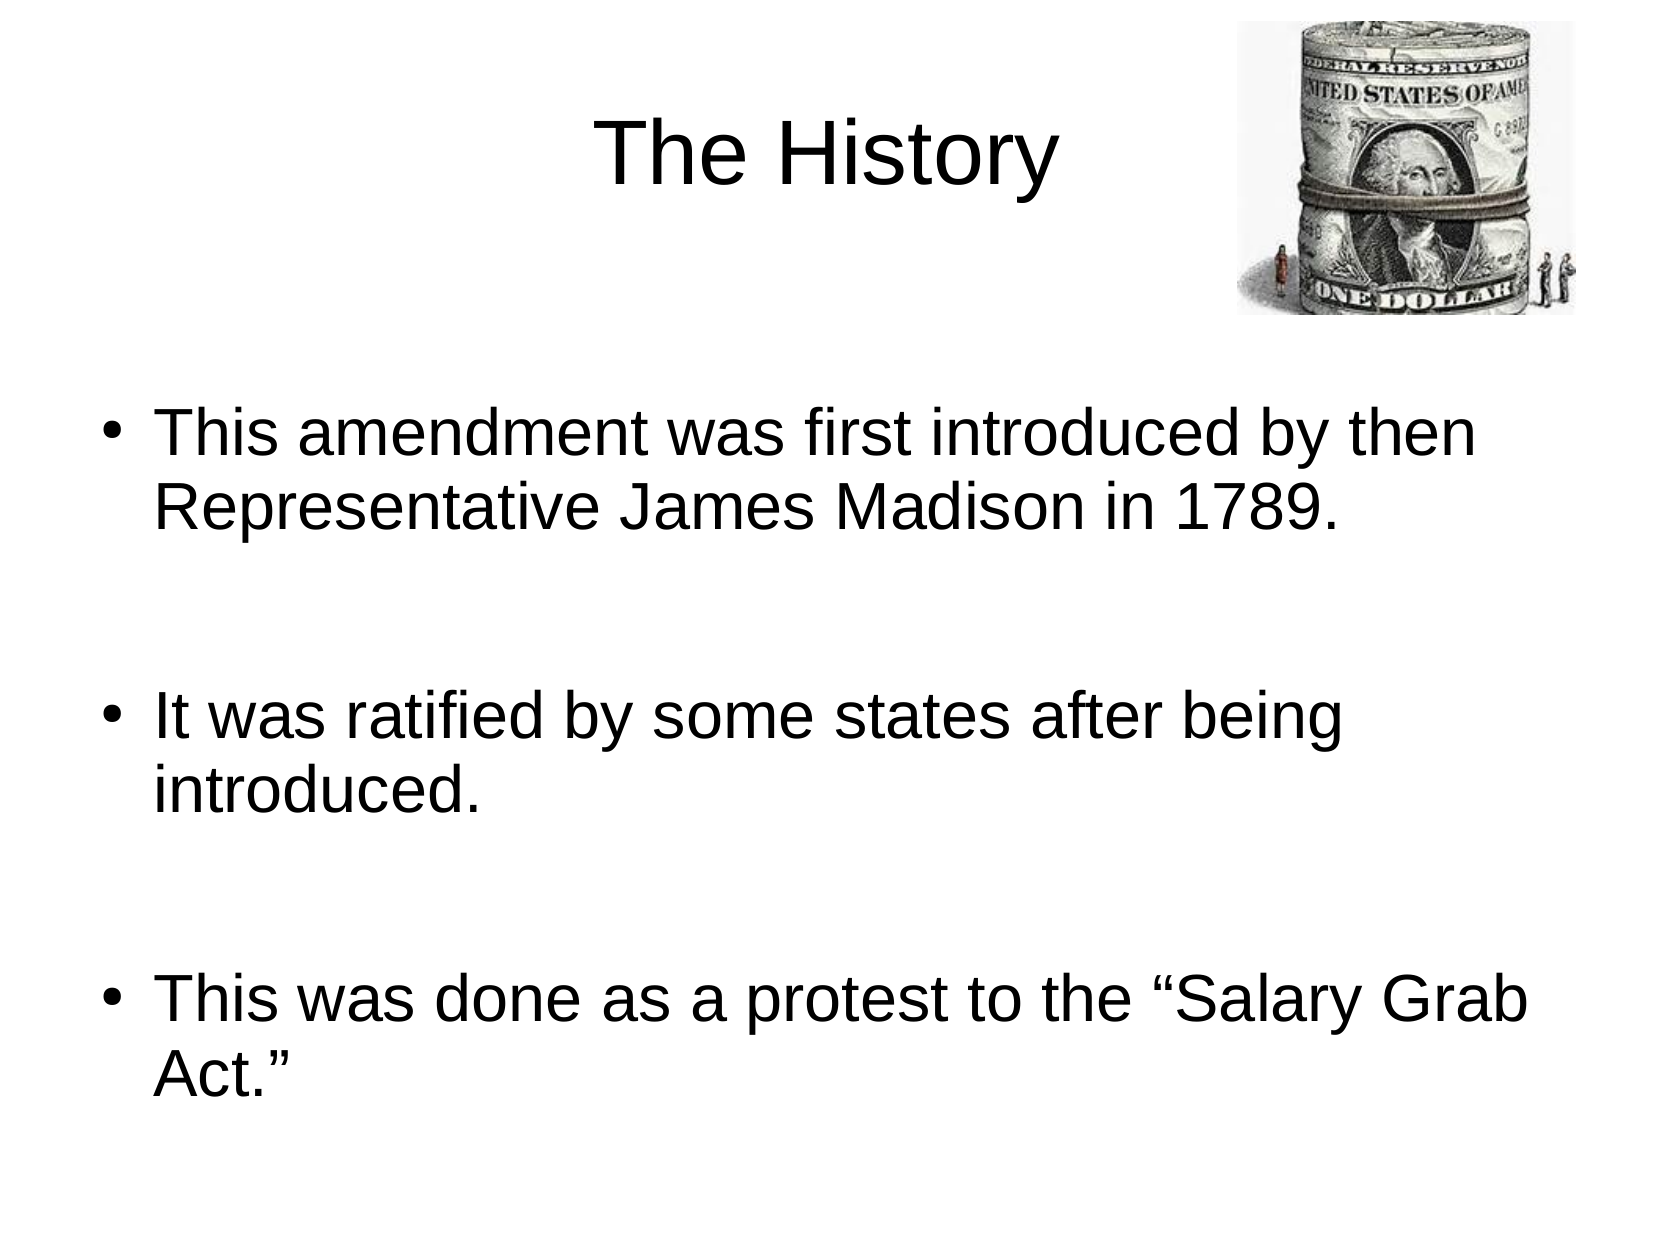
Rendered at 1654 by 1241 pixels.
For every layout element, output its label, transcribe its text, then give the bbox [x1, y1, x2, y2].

picture [1237, 21, 1576, 316]
title The History [82, 49, 1237, 257]
list This amendment was first introduced by then Representative James Madison in 1789. It was ratified by some states after being introduced. This was done as a protest to the “Salary Grab Act.” [82, 290, 1571, 1109]
